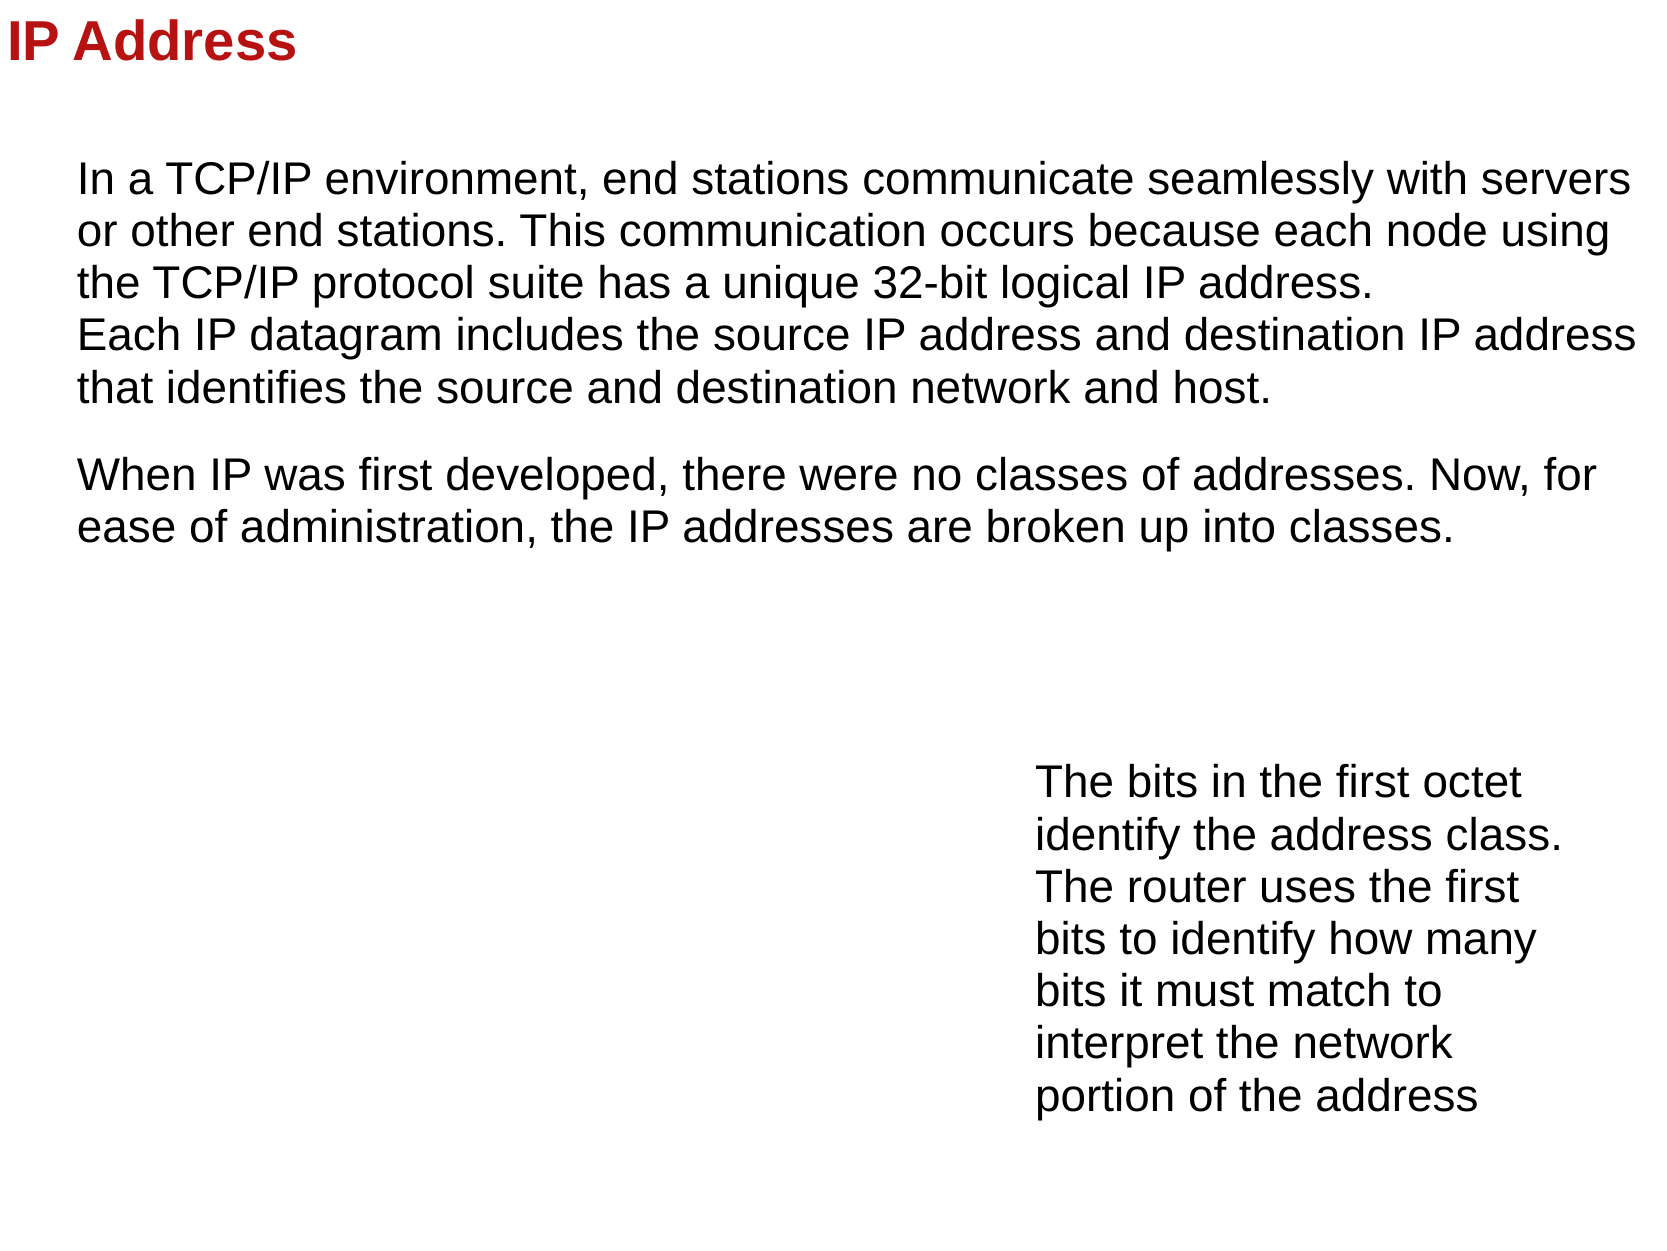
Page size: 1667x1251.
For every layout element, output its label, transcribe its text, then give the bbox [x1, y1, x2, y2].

text_box IP Address [7, 9, 332, 74]
text_box The bits in the first octet identify the address class. The router uses the first bits to identify how many bits it must match to interpret the network portion of the address [1035, 756, 1577, 1122]
text_box In a TCP/IP environment, end stations communicate seamlessly with servers or other end stations. This communication occurs because each node using the TCP/IP protocol suite has a unique 32-bit logical IP address. Each IP datagram includes the source IP address and destination IP address that identifies the source and destination network and host. When IP was first developed, there were no classes of addresses. Now, for ease of administration, the IP addresses are broken up into classes. [76, 152, 1660, 553]
